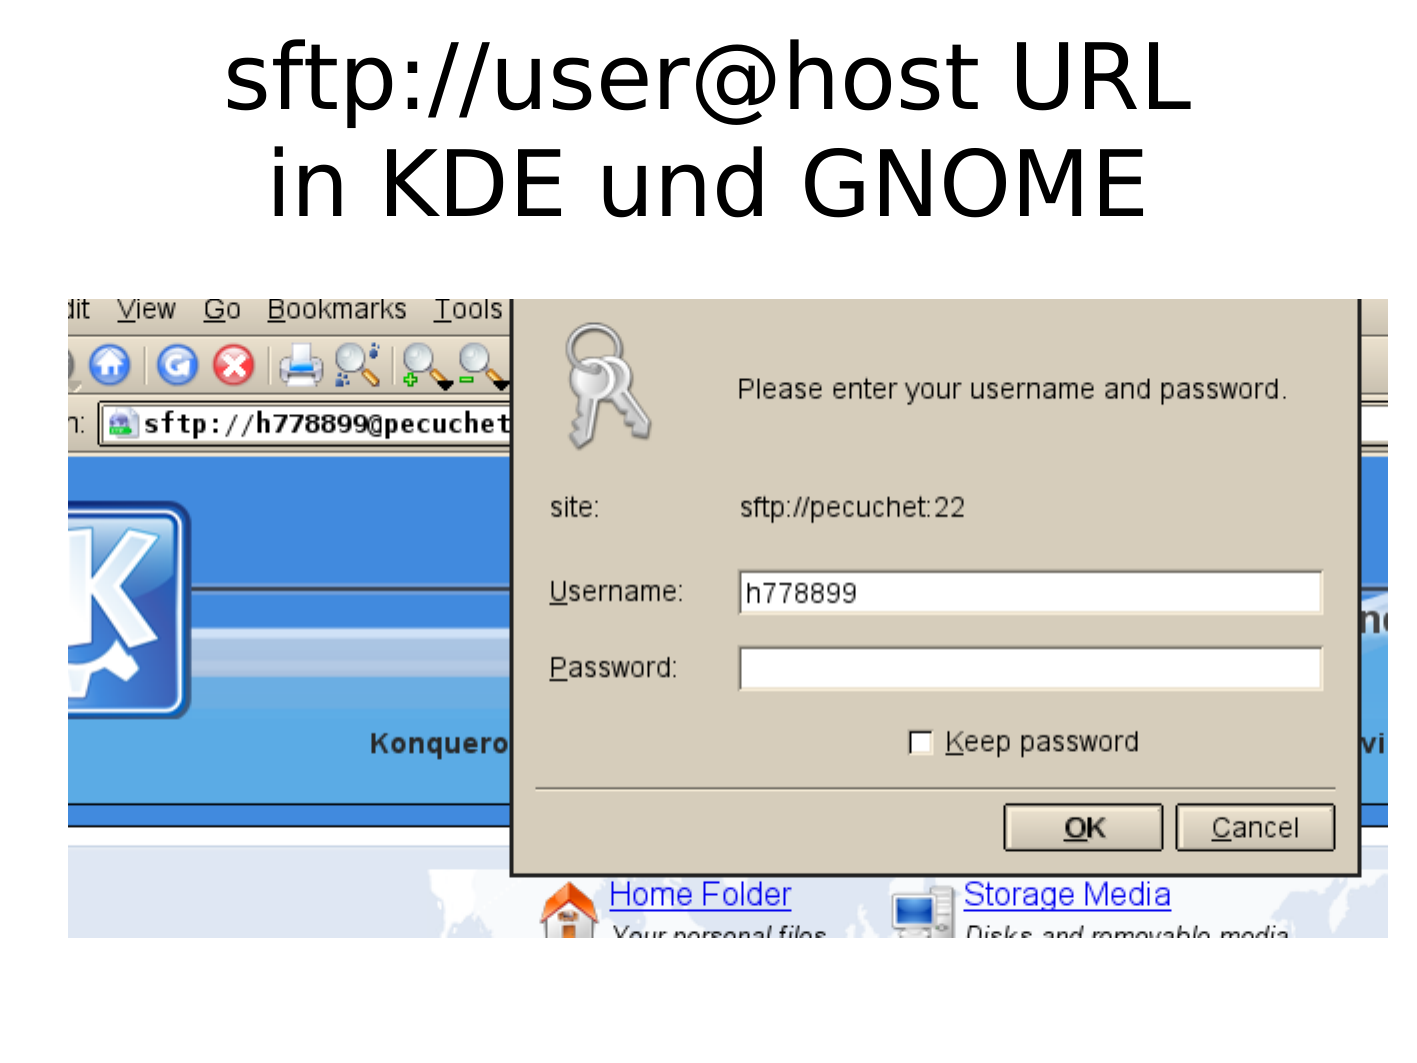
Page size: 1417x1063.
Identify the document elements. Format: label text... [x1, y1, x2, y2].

picture [68, 299, 1388, 938]
title sftp://user@host URL in KDE und GNOME [70, 23, 1346, 239]
